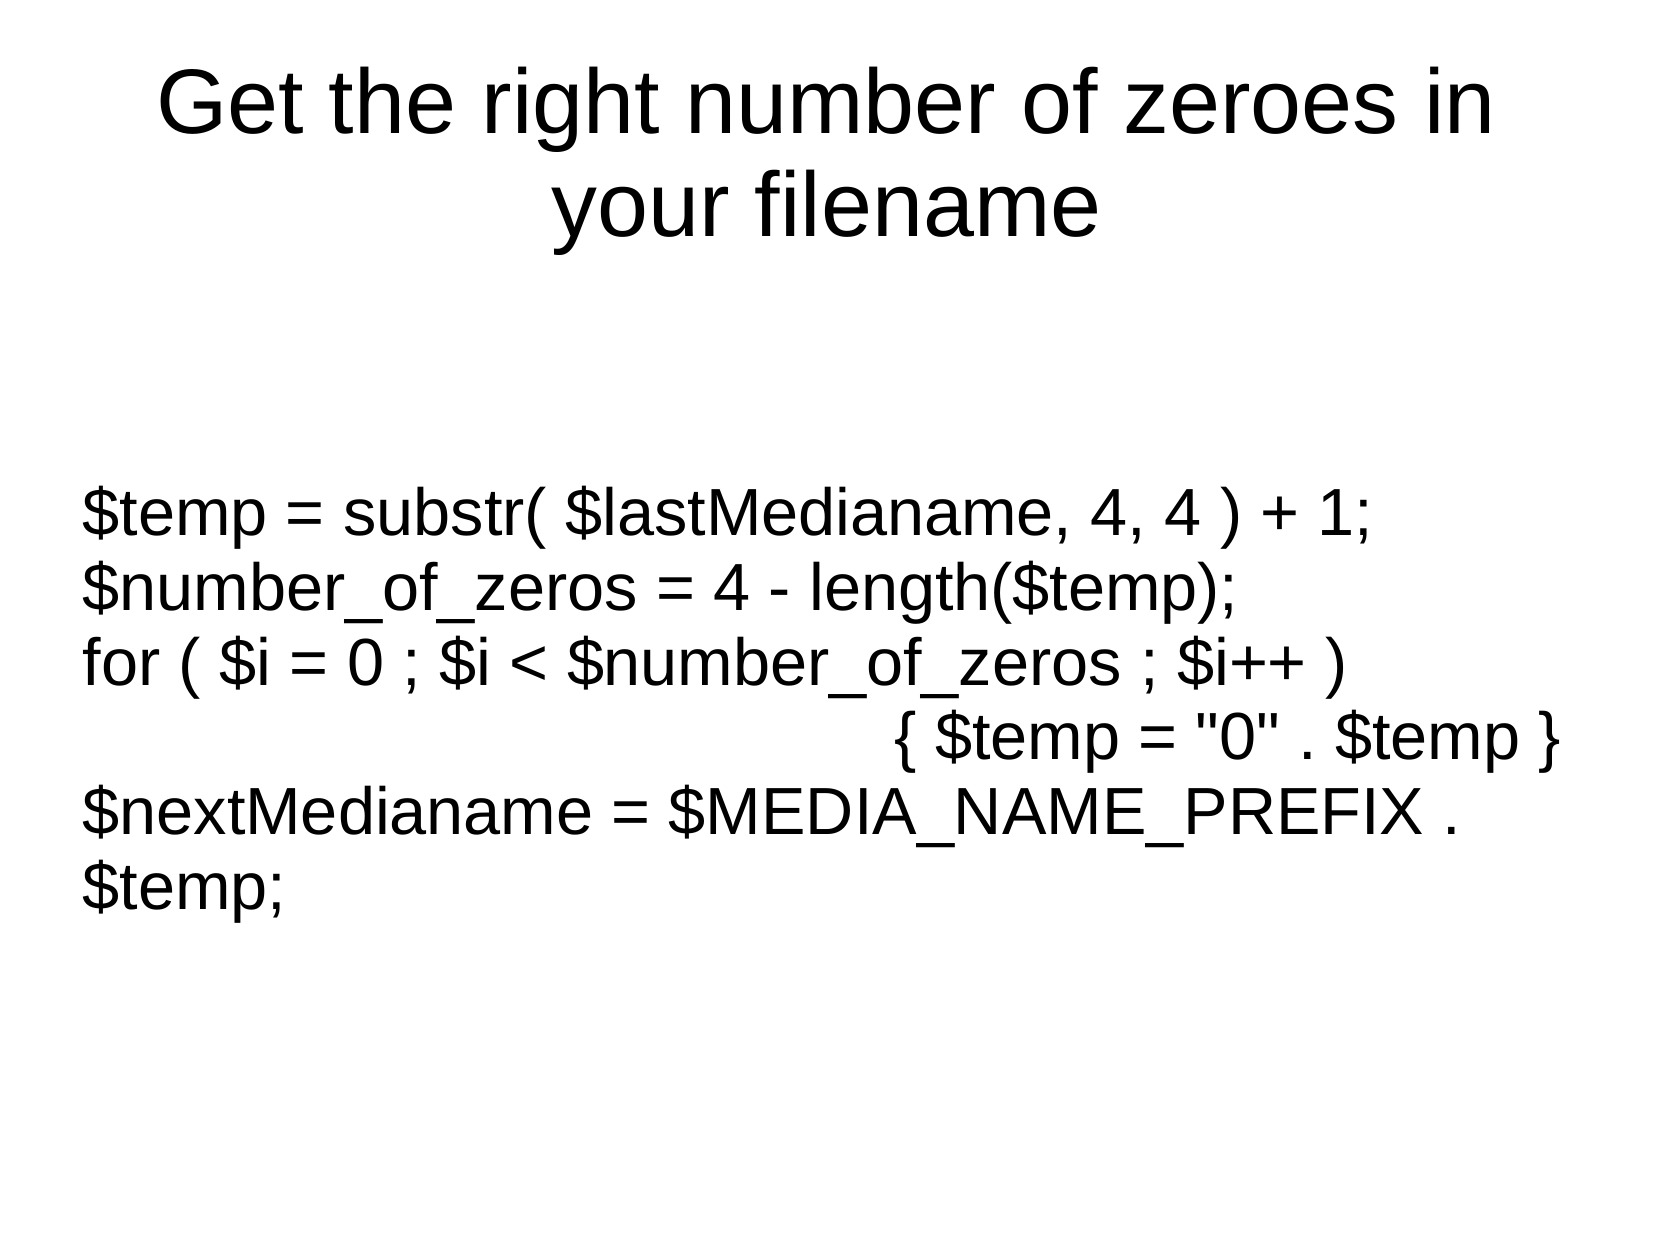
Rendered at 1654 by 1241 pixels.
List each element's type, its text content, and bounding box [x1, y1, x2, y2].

title Get the right number of zeroes in your filename [82, 50, 1571, 256]
subtitle $temp = substr( $lastMedianame, 4, 4 ) + 1; $number_of_zeros = 4 - length($temp); for ( $i = 0 ; $i < $number_of_zeros ; $i++ ) { $temp = "0" . $temp } $nextMedianame = $MEDIA_NAME_PREFIX . $temp; [82, 297, 1571, 1102]
